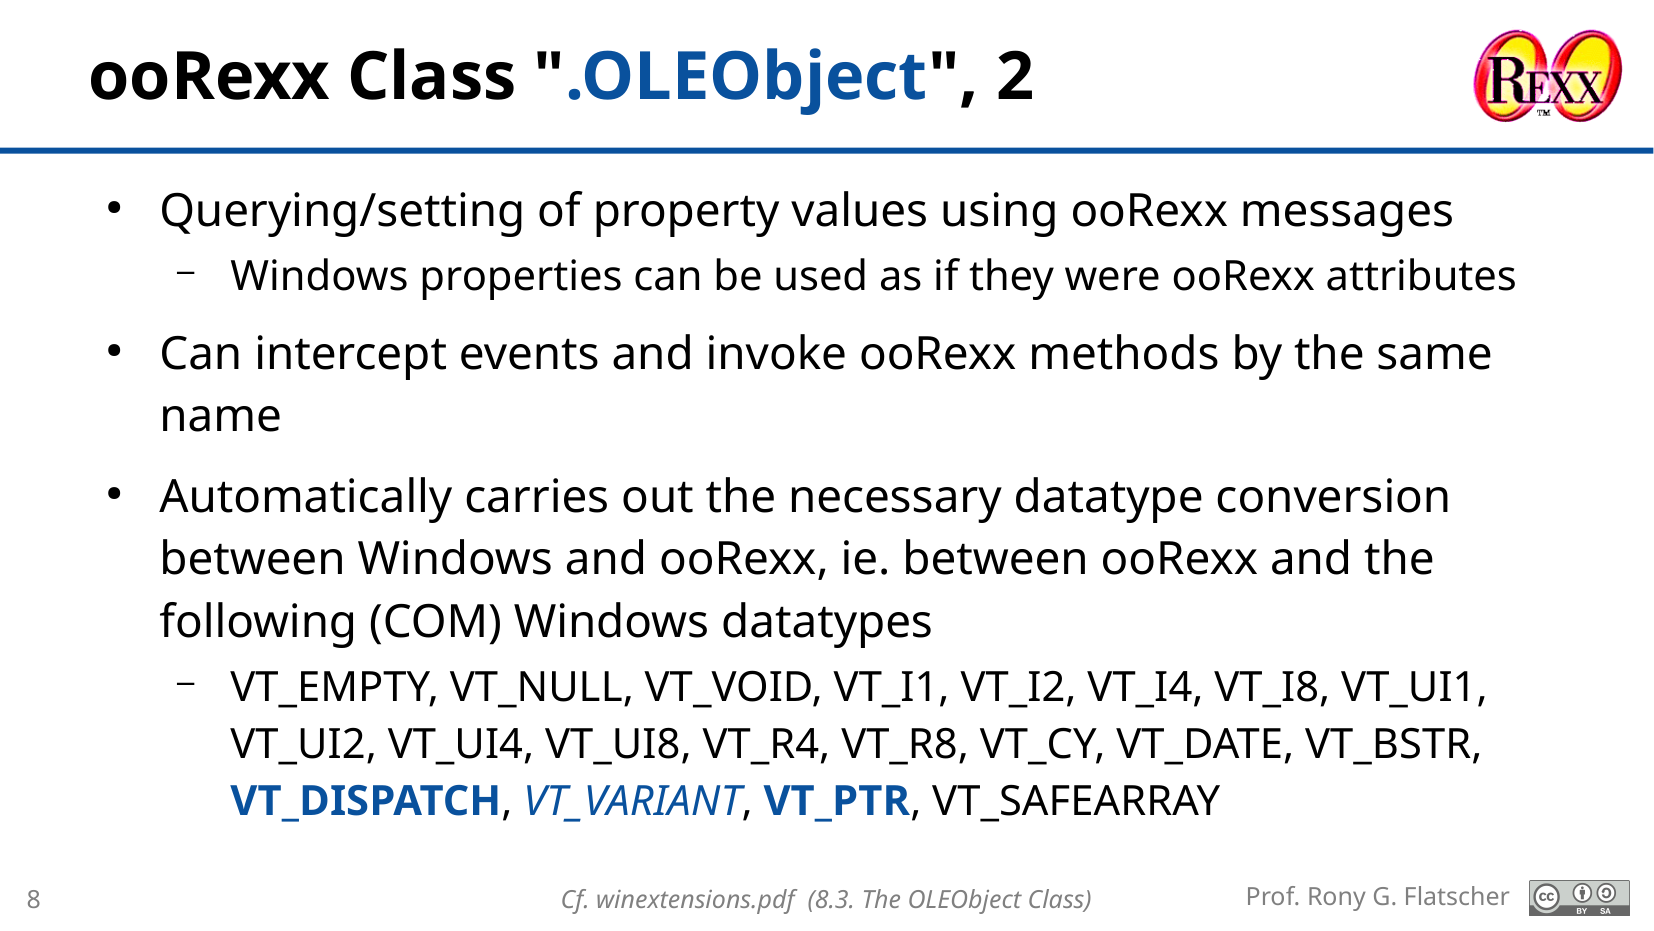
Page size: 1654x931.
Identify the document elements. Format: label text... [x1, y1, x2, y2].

title ooRexx Class ".OLEObject", 2 [29, 0, 1654, 148]
text_box Cf. winextensions.pdf (8.3. The OLEObject Class) [0, 874, 1654, 922]
list Querying/setting of property values using ooRexx messages Windows properties can be used as if they were ooRexx attributes Can intercept events and invoke ooRexx methods by the same name Automatically carries out the necessary datatype conversion between Windows and ooRexx, ie. between ooRexx and the following (COM) Windows datatypes VT_EMPTY, VT_NULL, VT_VOID, VT_I1, VT_I2, VT_I4, VT_I8, VT_UI1, VT_UI2, VT_UI4, VT_UI8, VT_R4, VT_R8, VT_CY, VT_DATE, VT_BSTR, VT_DISPATCH, VT_VARIANT, VT_PTR, VT_SAFEARRAY [88, 177, 1577, 857]
